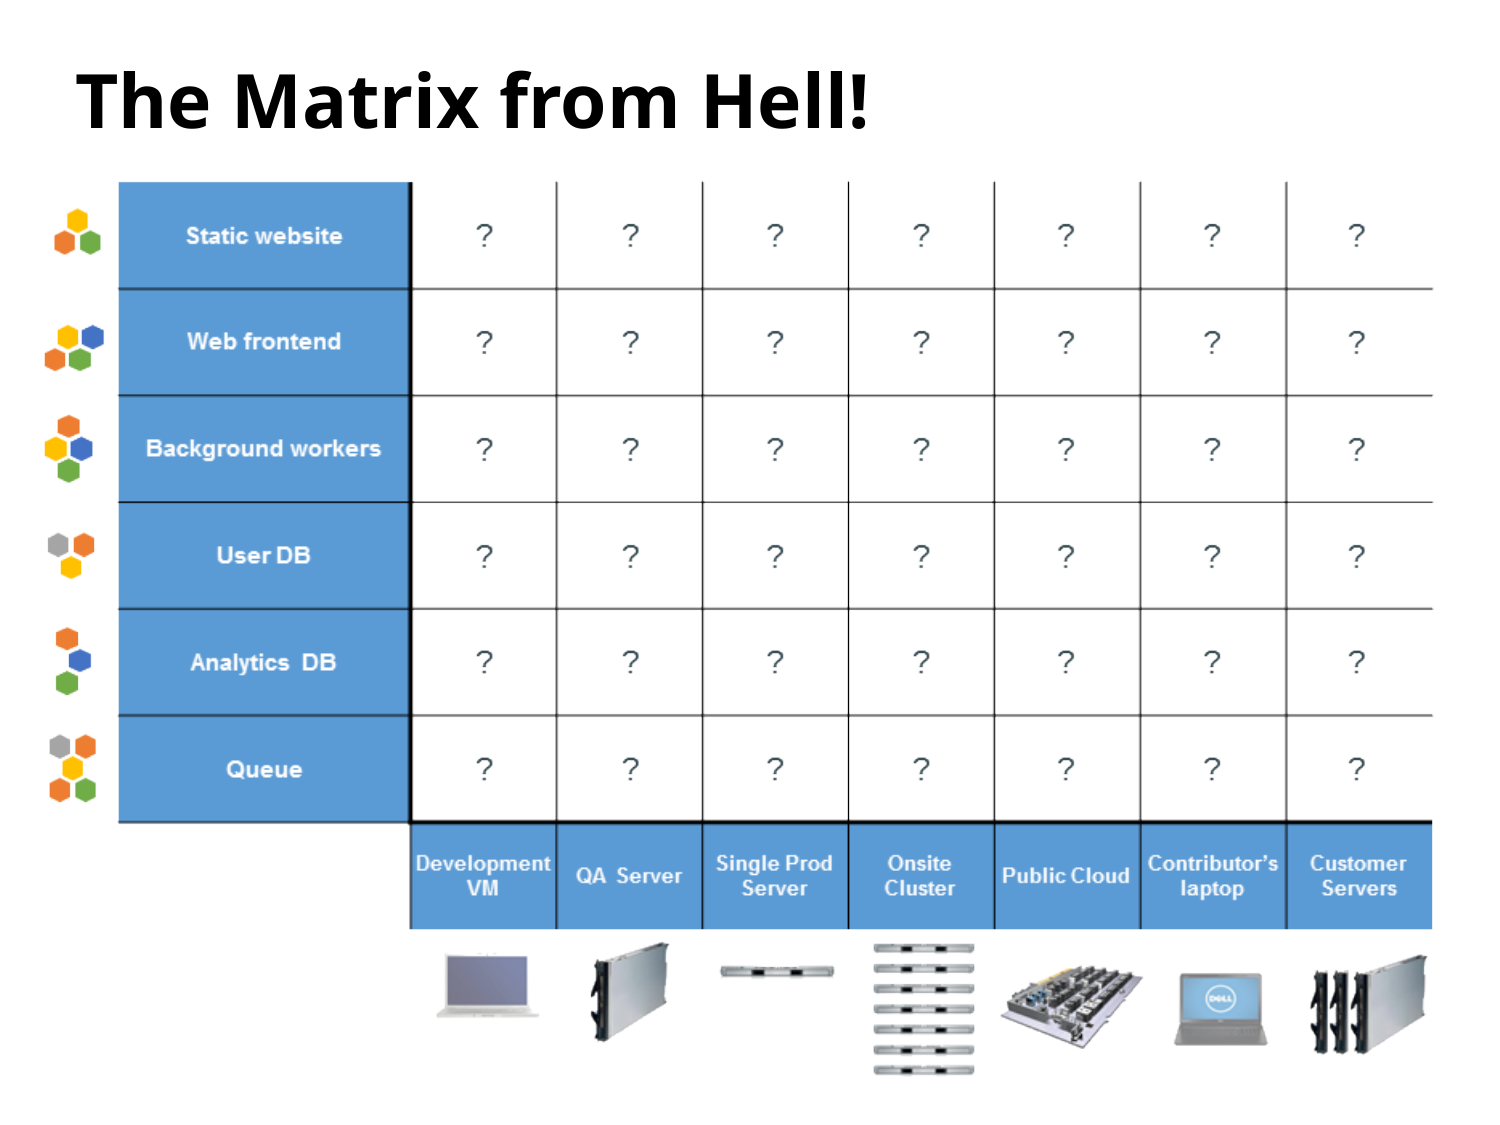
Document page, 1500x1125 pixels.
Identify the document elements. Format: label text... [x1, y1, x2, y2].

picture [32, 162, 1460, 1088]
title The Matrix from Hell! [75, 19, 1426, 145]
